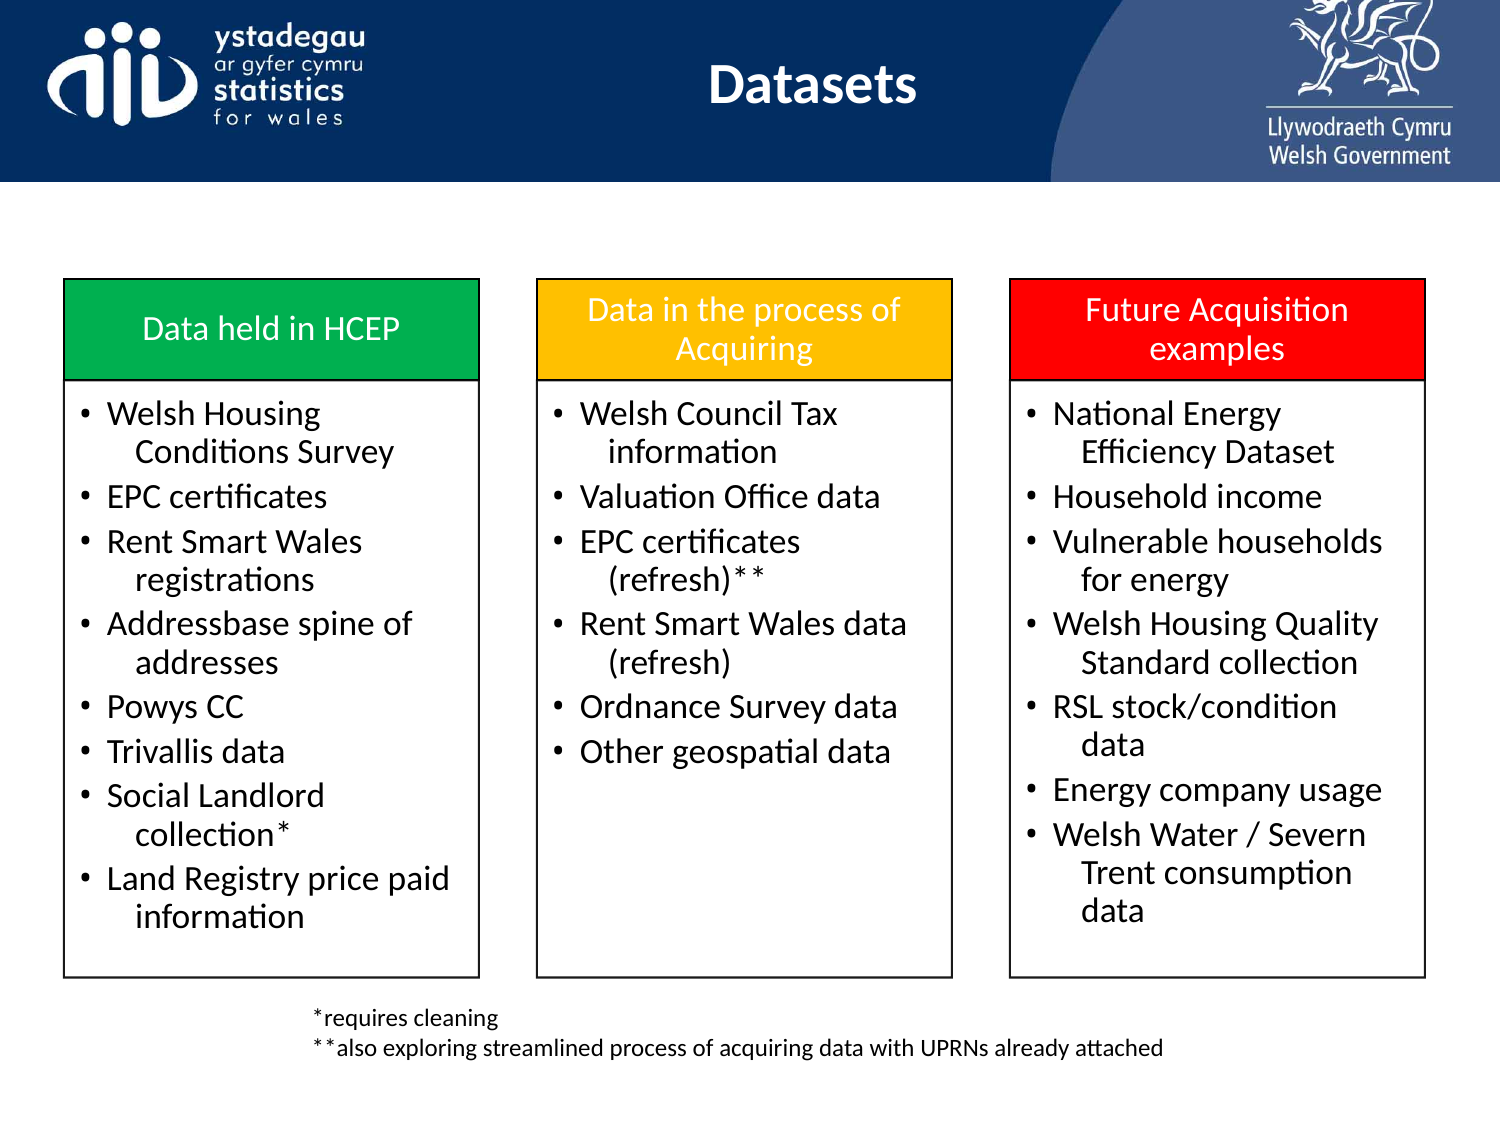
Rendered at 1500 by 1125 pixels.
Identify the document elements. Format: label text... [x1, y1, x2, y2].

text_box *requires cleaning **also exploring streamlined process of acquiring data with UPRNs already attached [296, 993, 1193, 1070]
text_box Welsh Housing Conditions Survey EPC certificates Rent Smart Wales registrations Addressbase spine of addresses Powys CC Trivallis data Social Landlord collection* Land Registry price paid information [63, 380, 479, 978]
text_box Data in the process of Acquiring [536, 278, 952, 380]
text_box National Energy Efficiency Dataset Household income Vulnerable households for energy Welsh Housing Quality Standard collection RSL stock/condition data Energy company usage Welsh Water / Severn Trent consumption data [1009, 380, 1425, 978]
picture [0, 0, 1500, 182]
text_box Welsh Council Tax information Valuation Office data EPC certificates (refresh)** Rent Smart Wales data (refresh) Ordnance Survey data Other geospatial data [536, 380, 952, 978]
text_box Future Acquisition examples [1009, 278, 1425, 380]
text_box Data held in HCEP [63, 278, 479, 380]
title Datasets [380, 3, 1245, 157]
